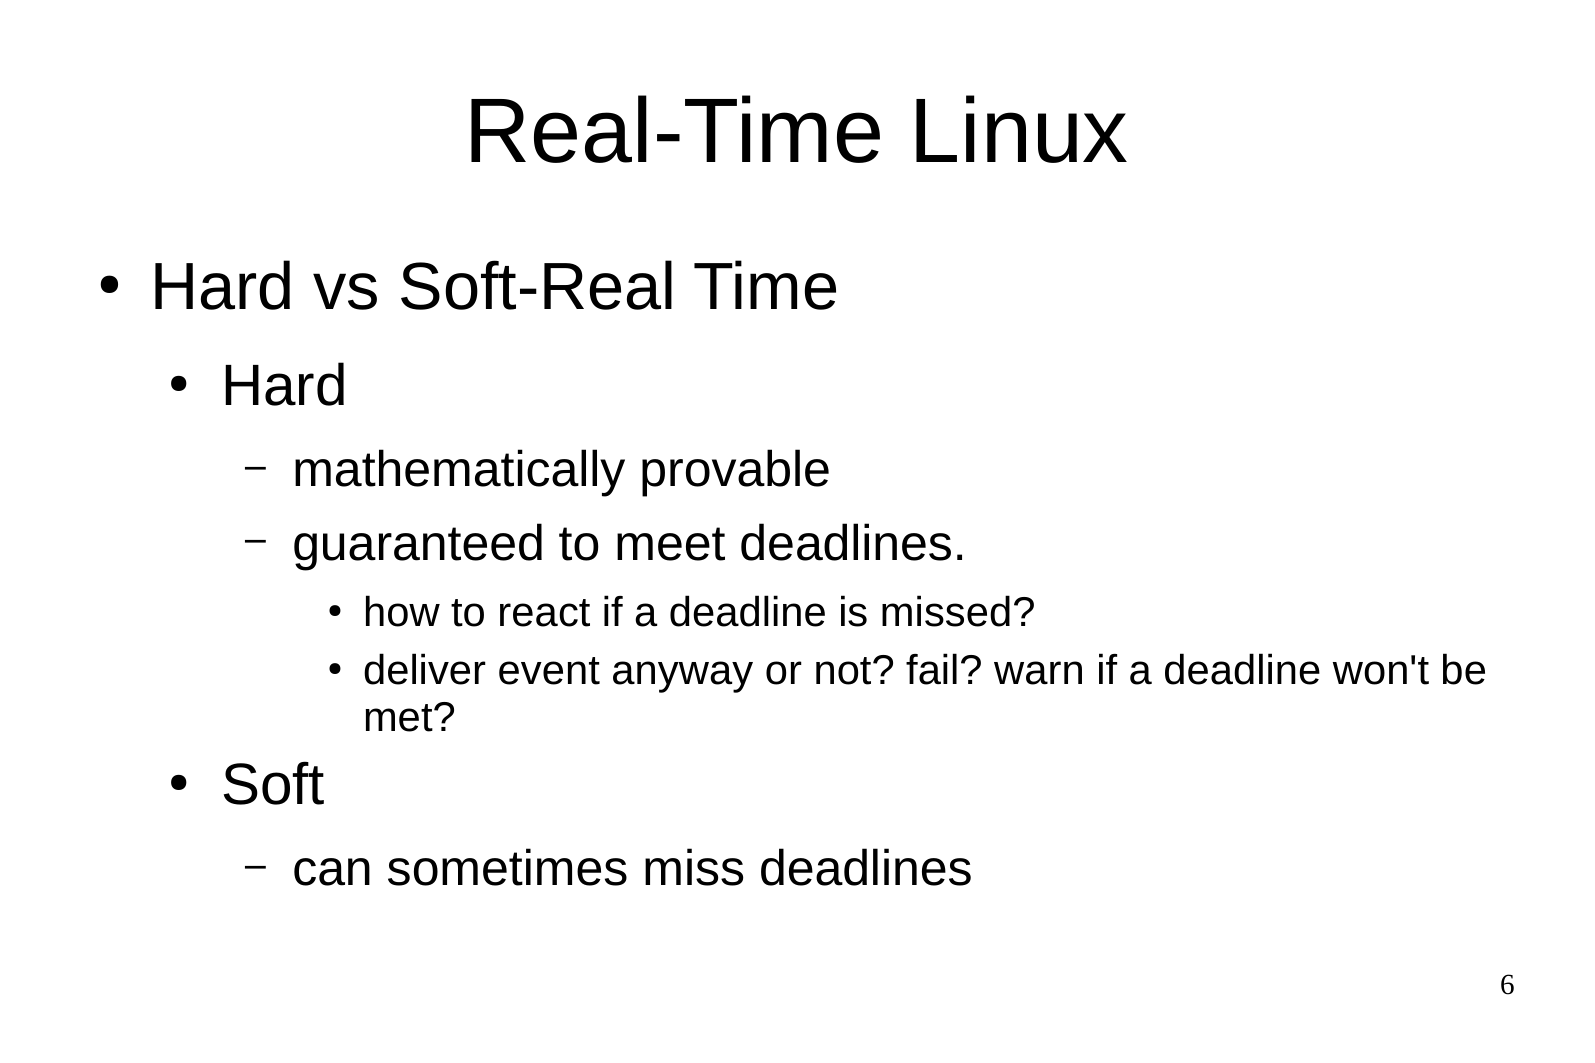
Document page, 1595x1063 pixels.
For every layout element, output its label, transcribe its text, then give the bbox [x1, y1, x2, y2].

title Real-Time Linux [79, 42, 1515, 220]
list Hard vs Soft-Real Time Hard mathematically provable guaranteed to meet deadlines. how to react if a deadline is missed? deliver event anyway or not? fail? warn if a deadline won't be met? Soft can sometimes miss deadlines [79, 248, 1515, 951]
